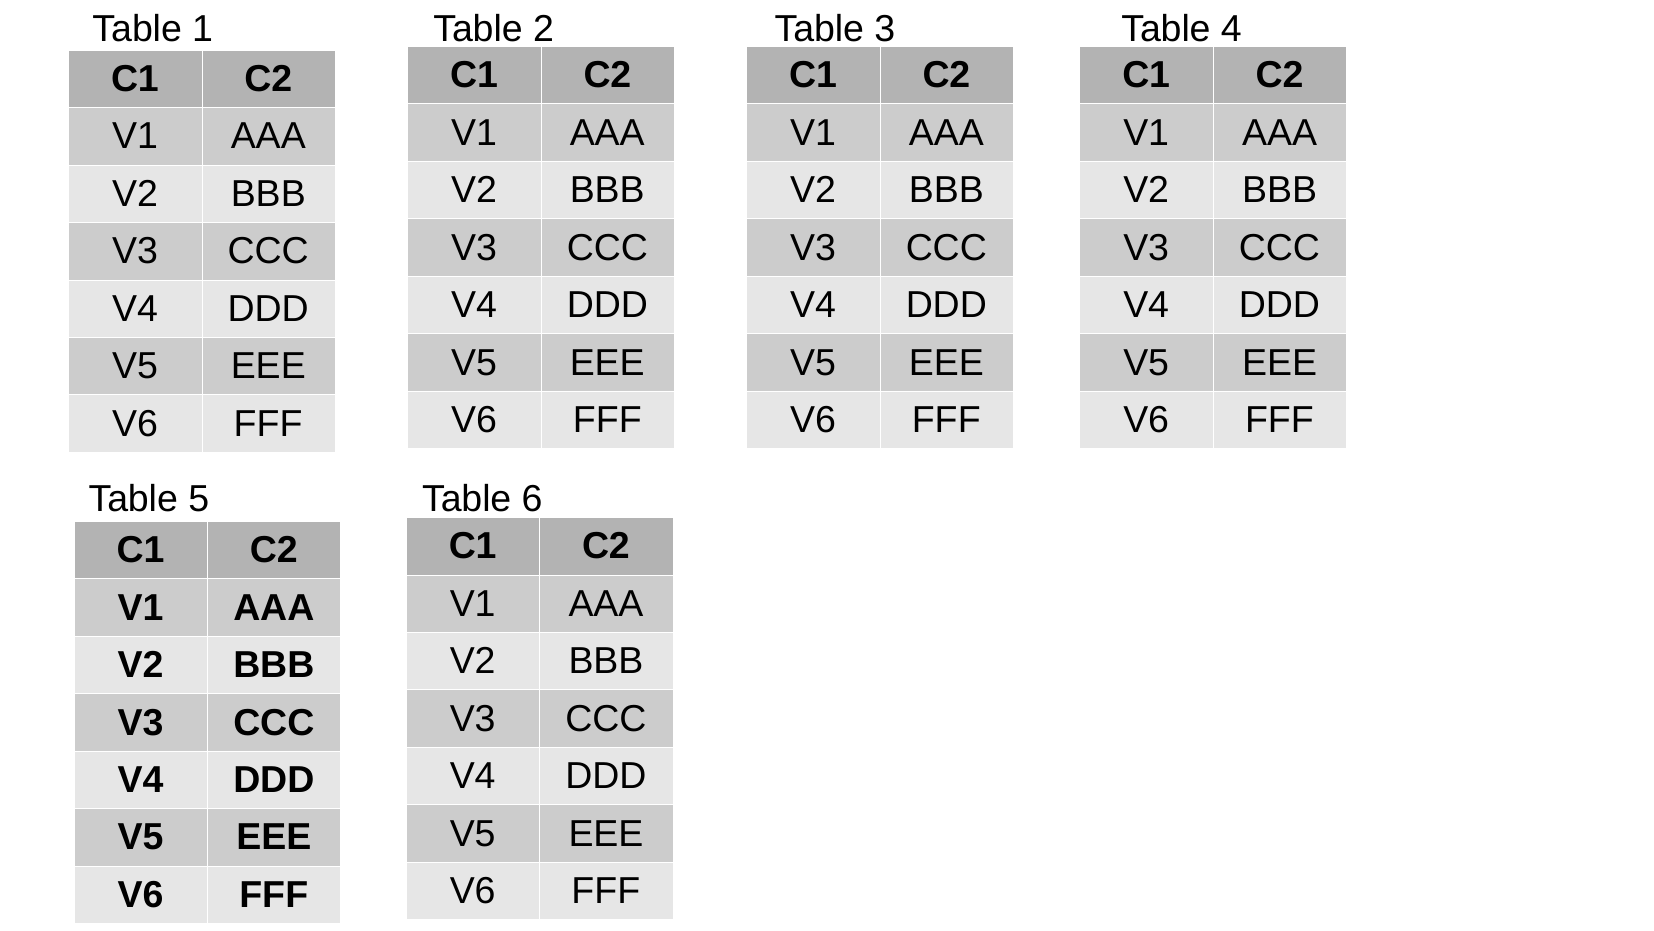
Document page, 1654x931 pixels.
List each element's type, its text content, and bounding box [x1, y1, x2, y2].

table_cell CCC [542, 219, 674, 276]
table_cell V1 [1080, 104, 1213, 161]
table_header C2 [208, 522, 340, 578]
table_cell EEE [203, 338, 335, 394]
text_box Table 6 [407, 469, 558, 527]
table_cell V2 [747, 162, 880, 218]
table_cell V2 [407, 633, 539, 689]
table_header C1 [69, 51, 202, 107]
table_cell V6 [69, 395, 202, 452]
table_cell V3 [75, 694, 207, 751]
table_cell V2 [1080, 162, 1213, 218]
table_cell BBB [1214, 162, 1346, 218]
table_header C1 [408, 47, 541, 103]
table_cell V3 [747, 219, 880, 276]
table_cell V2 [69, 166, 202, 222]
table_cell V1 [747, 104, 880, 161]
table_cell CCC [540, 690, 673, 747]
table_cell EEE [542, 334, 674, 391]
table_cell V5 [75, 809, 207, 866]
table_cell EEE [1214, 334, 1346, 391]
table_cell V1 [75, 579, 207, 636]
table_cell V5 [69, 338, 202, 394]
table_cell AAA [1214, 104, 1346, 161]
table_cell FFF [881, 392, 1013, 448]
table_header C2 [1214, 47, 1346, 103]
table_cell V3 [1080, 219, 1213, 276]
table_cell V5 [407, 805, 539, 862]
table_cell EEE [208, 809, 340, 866]
table_cell V3 [69, 223, 202, 280]
table_header C1 [407, 527, 539, 575]
table_cell V5 [408, 334, 541, 391]
table_cell V1 [407, 576, 539, 632]
table_cell AAA [203, 108, 335, 165]
table_cell V3 [407, 690, 539, 747]
table_cell V2 [75, 637, 207, 693]
table_cell V4 [75, 752, 207, 808]
table_header C1 [747, 47, 880, 103]
table_cell V6 [1080, 392, 1213, 448]
table_cell AAA [208, 579, 340, 636]
table_cell BBB [208, 637, 340, 693]
table_cell DDD [208, 752, 340, 808]
table_cell V4 [407, 748, 539, 804]
table_header C1 [75, 527, 207, 578]
table_cell V6 [75, 867, 207, 923]
table_cell DDD [540, 748, 673, 804]
table_cell V4 [69, 281, 202, 337]
table_cell FFF [203, 395, 335, 452]
table_cell DDD [1214, 277, 1346, 333]
table_cell DDD [203, 281, 335, 337]
table_cell AAA [540, 576, 673, 632]
table_cell V6 [407, 863, 539, 919]
table_cell BBB [881, 162, 1013, 218]
table_cell CCC [208, 694, 340, 751]
table_cell V2 [408, 162, 541, 218]
table_cell DDD [881, 277, 1013, 333]
table_cell FFF [540, 863, 673, 919]
table_cell V6 [747, 392, 880, 448]
table_cell EEE [540, 805, 673, 862]
table_cell BBB [540, 633, 673, 689]
table_cell V4 [408, 277, 541, 333]
table_cell V4 [747, 277, 880, 333]
table_header C1 [1080, 47, 1213, 103]
table_cell EEE [881, 334, 1013, 391]
table_cell V3 [408, 219, 541, 276]
table_cell AAA [542, 104, 674, 161]
table_cell BBB [203, 166, 335, 222]
table_cell DDD [542, 277, 674, 333]
text_box Table 4 [1106, 0, 1257, 57]
text_box Table 2 [418, 0, 569, 57]
table_cell CCC [203, 223, 335, 280]
table_cell FFF [1214, 392, 1346, 448]
text_box Table 5 [73, 469, 224, 527]
table_cell FFF [542, 392, 674, 448]
table_cell V6 [408, 392, 541, 448]
table_cell V5 [747, 334, 880, 391]
table_header C2 [881, 47, 1013, 103]
table_cell V4 [1080, 277, 1213, 333]
table_header C2 [203, 51, 335, 107]
table_cell CCC [881, 219, 1013, 276]
text_box Table 1 [77, 0, 228, 57]
text_box Table 3 [759, 0, 910, 57]
table_header C2 [542, 47, 674, 103]
table_cell CCC [1214, 219, 1346, 276]
table_cell V5 [1080, 334, 1213, 391]
table_cell V1 [408, 104, 541, 161]
table_cell BBB [542, 162, 674, 218]
table_cell FFF [208, 867, 340, 923]
table_header C2 [540, 518, 673, 575]
table_cell AAA [881, 104, 1013, 161]
table_cell V1 [69, 108, 202, 165]
